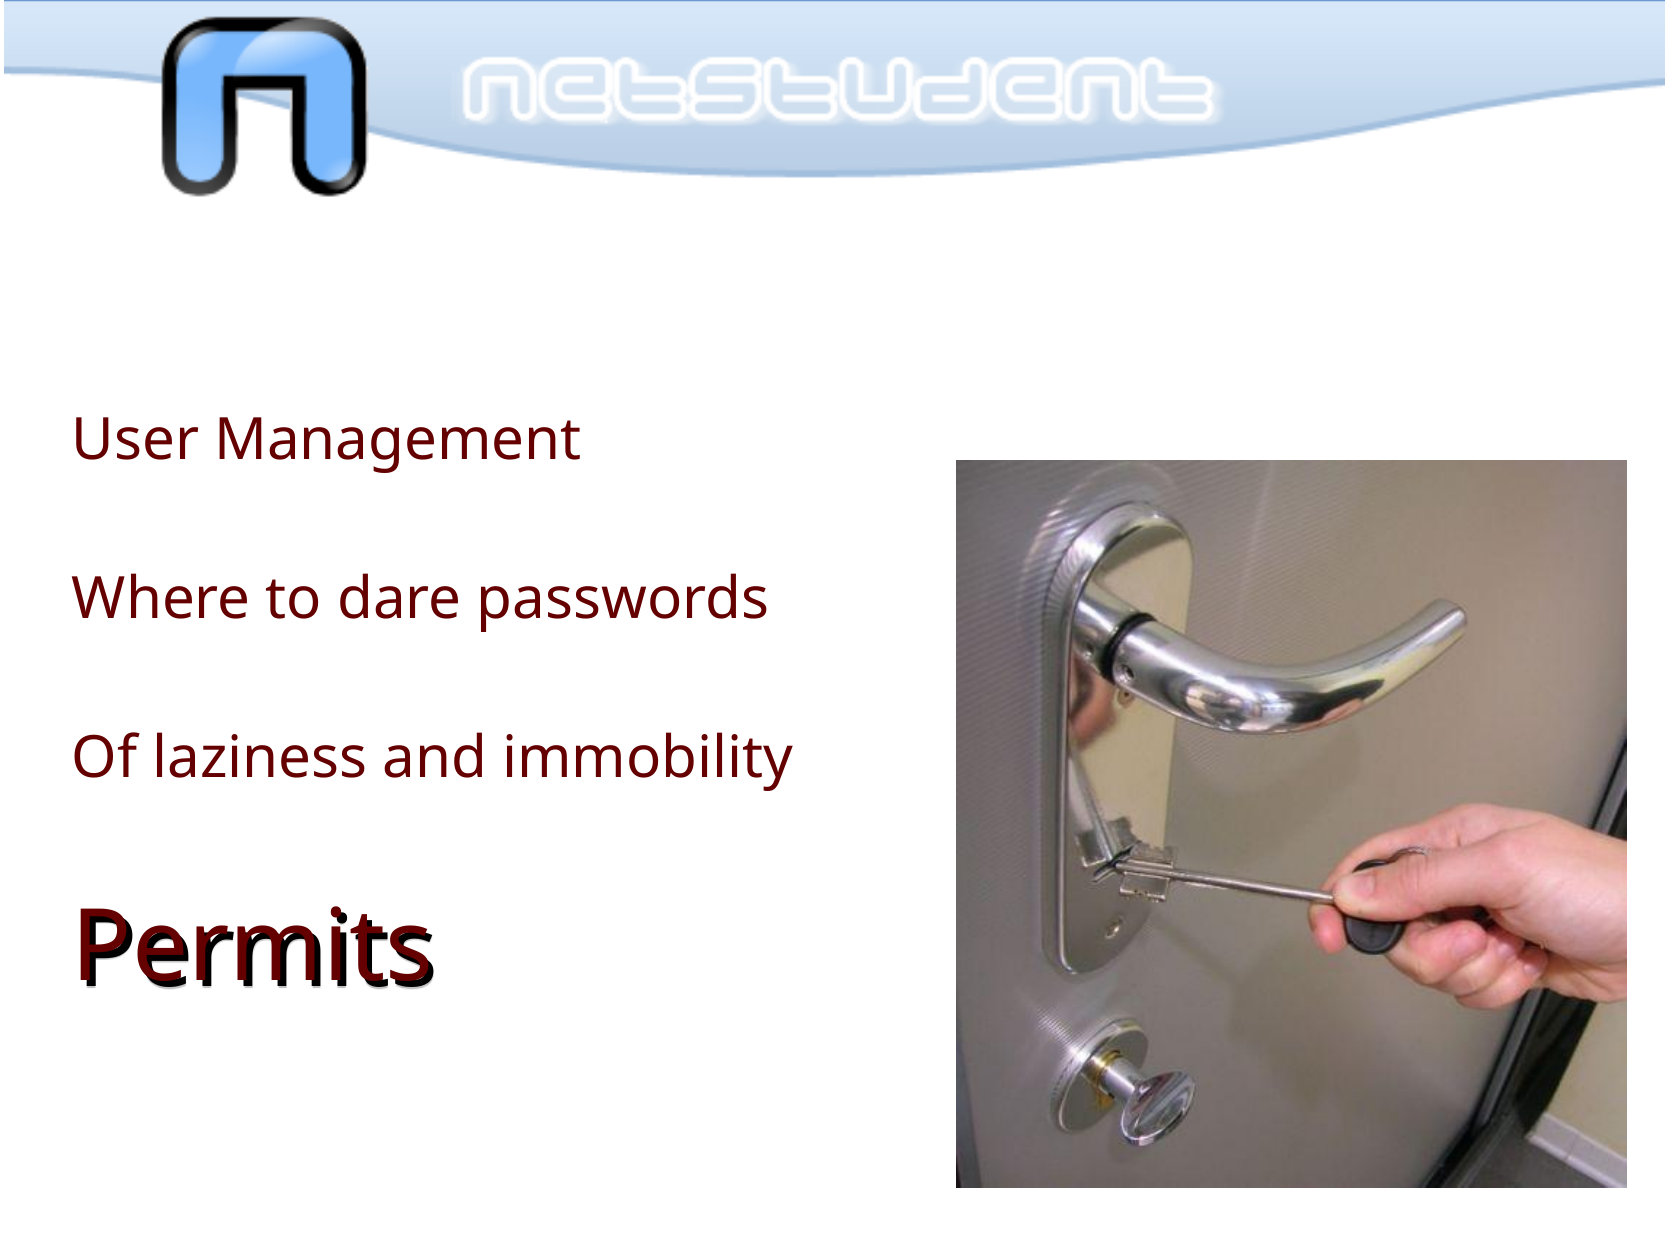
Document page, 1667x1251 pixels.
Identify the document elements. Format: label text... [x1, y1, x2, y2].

title User Management Where to dare passwords Of laziness and immobility Permits [65, 436, 1515, 972]
picture [0, 0, 1667, 1251]
